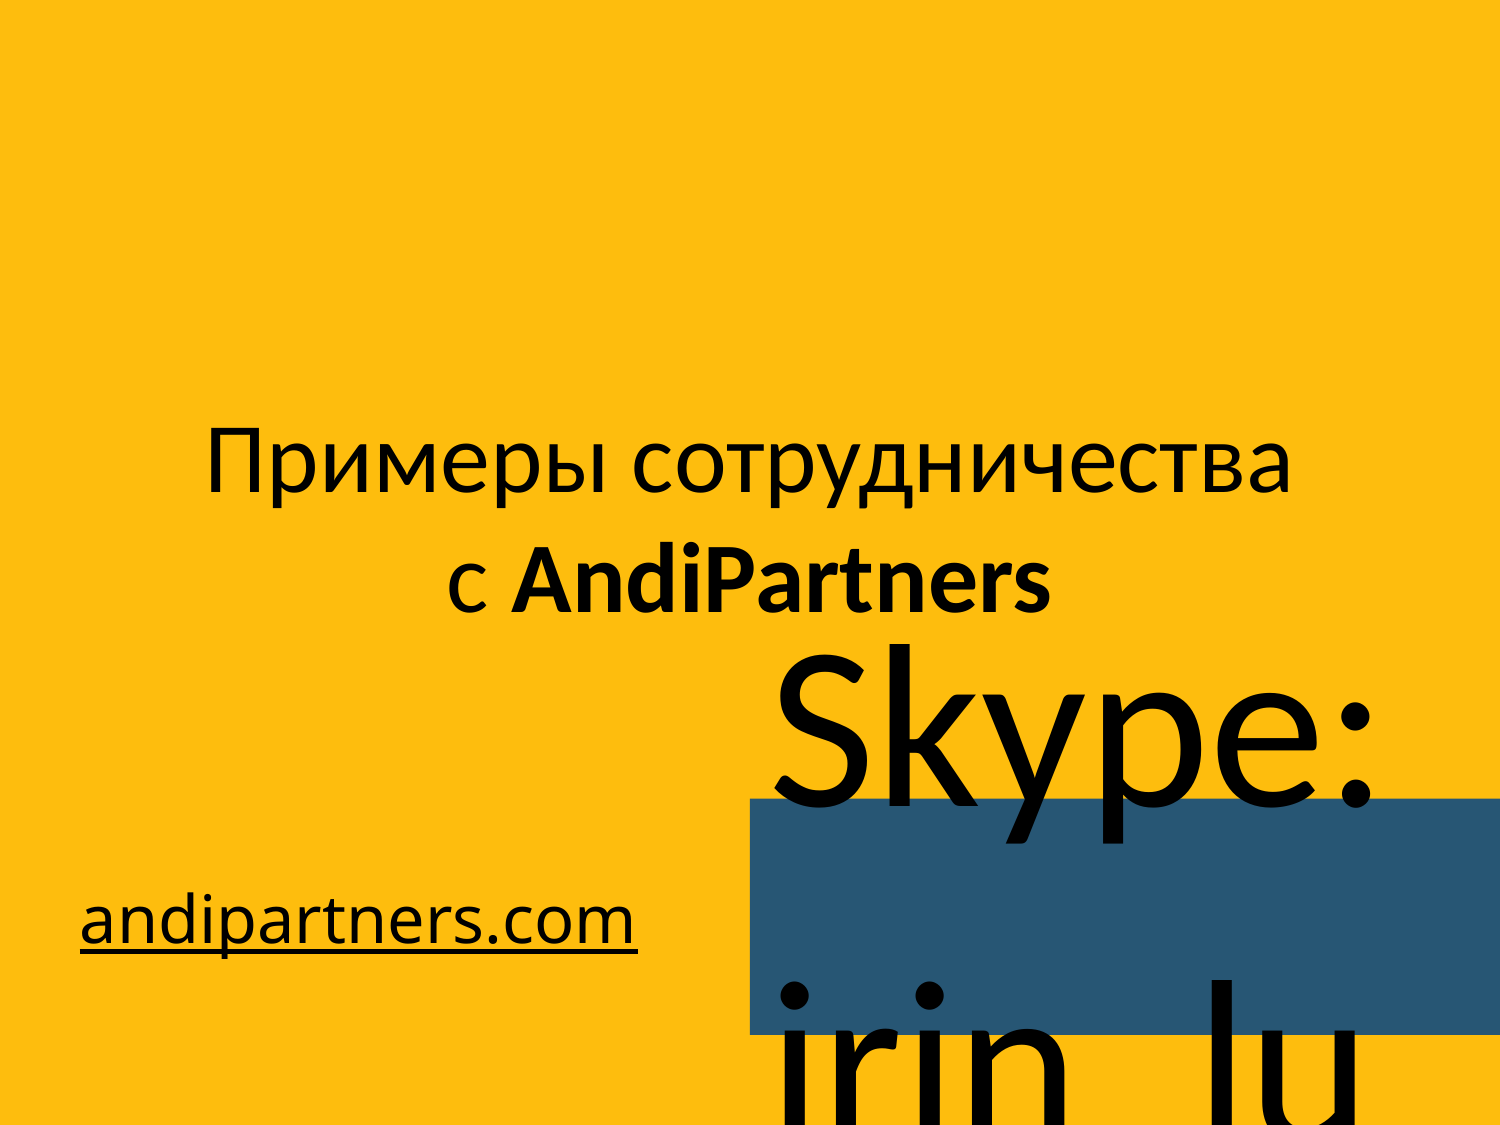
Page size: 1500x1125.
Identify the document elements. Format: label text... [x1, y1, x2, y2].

text_box [838, 798, 890, 805]
text_box [1292, 798, 1347, 805]
text_box andipartners.com [64, 869, 668, 965]
text_box [1123, 798, 1137, 805]
text_box Skype: irin_lugovaya [753, 805, 1447, 1030]
title Примеры сотрудничества с AndiPartners [41, 385, 1459, 705]
text_box [749, 798, 875, 1035]
text_box [1040, 1030, 1212, 1035]
text_box [910, 798, 955, 805]
text_box [895, 1030, 1015, 1035]
text_box [1170, 798, 1252, 805]
text_box [1041, 798, 1103, 805]
text_box [973, 798, 1025, 805]
text_box [1232, 798, 1500, 1035]
